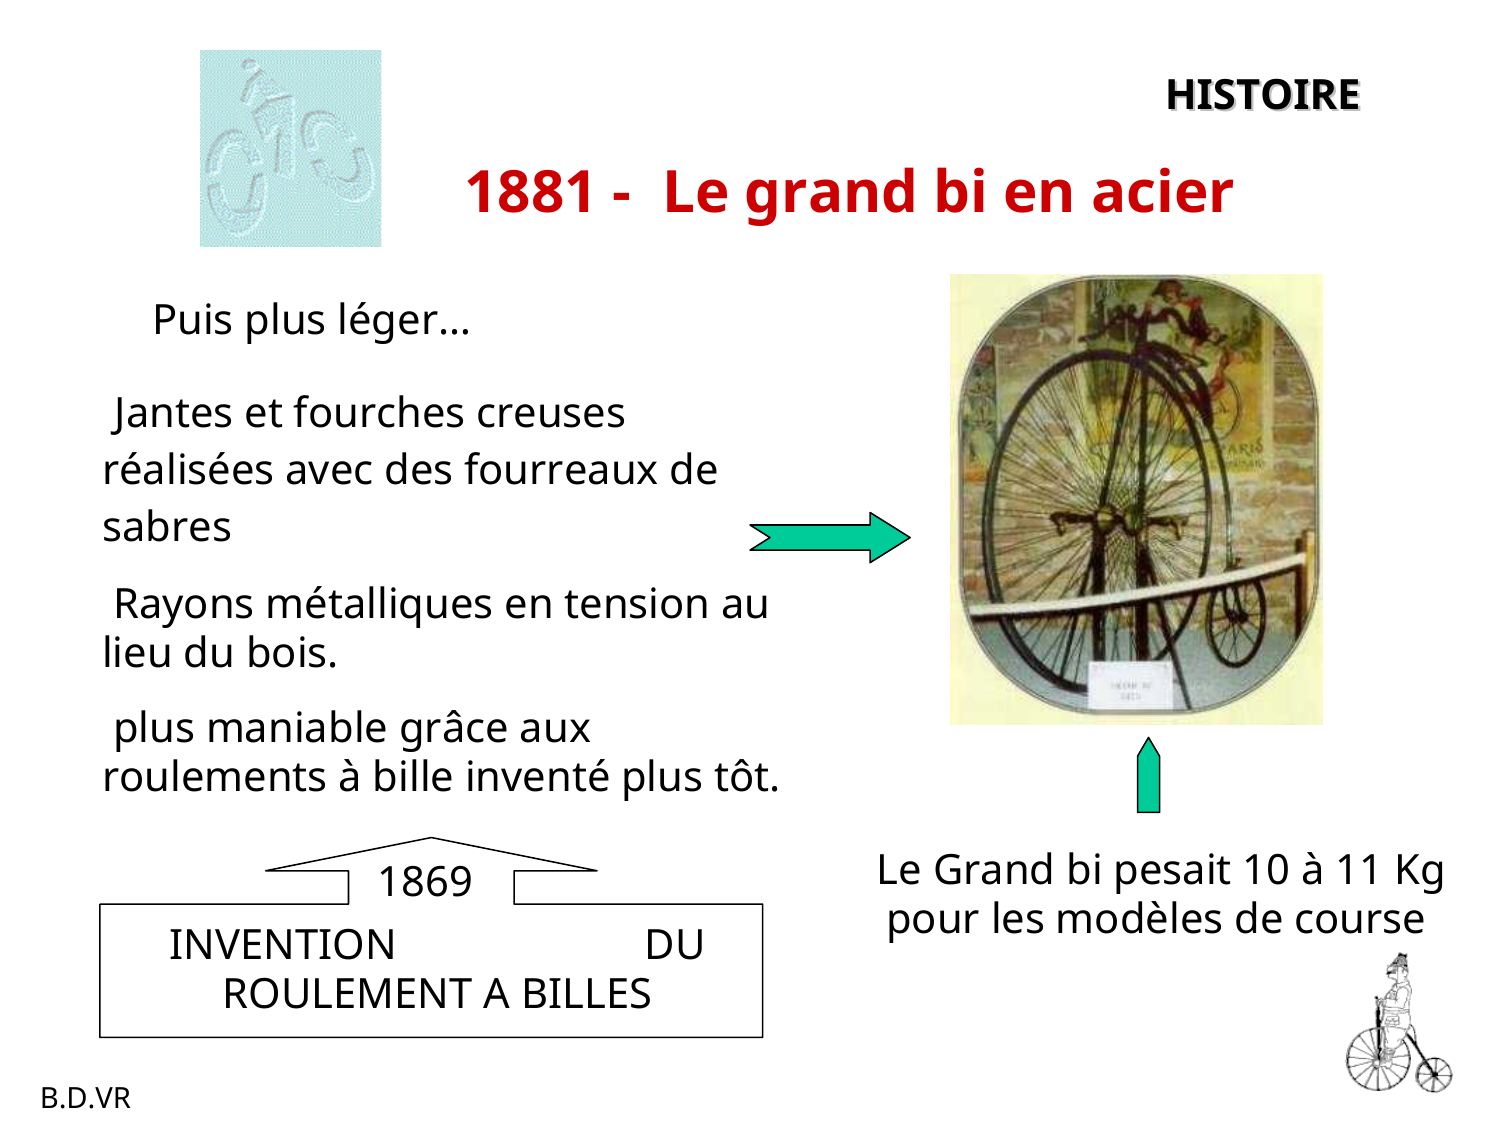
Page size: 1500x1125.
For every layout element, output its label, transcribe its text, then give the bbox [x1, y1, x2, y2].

text_box Puis plus léger… [137, 287, 576, 363]
text_box B.D.VR [24, 1073, 175, 1125]
chart [200, 50, 382, 247]
picture [950, 274, 1323, 726]
text_box Jantes et fourches creuses réalisées avec des fourreaux de sabres Rayons métalliques en tension au lieu du bois. plus maniable grâce aux roulements à bille inventé plus tôt. [87, 375, 813, 831]
text_box INVENTION DU ROULEMENT A BILLES [125, 912, 751, 1039]
text_box HISTOIRE [1150, 62, 1402, 128]
text_box 1881 - Le grand bi en acier [450, 149, 1300, 247]
text_box Le Grand bi pesait 10 à 11 Kg pour les modèles de course [849, 837, 1463, 964]
text_box 1869 [362, 849, 538, 925]
picture [1337, 949, 1471, 1100]
